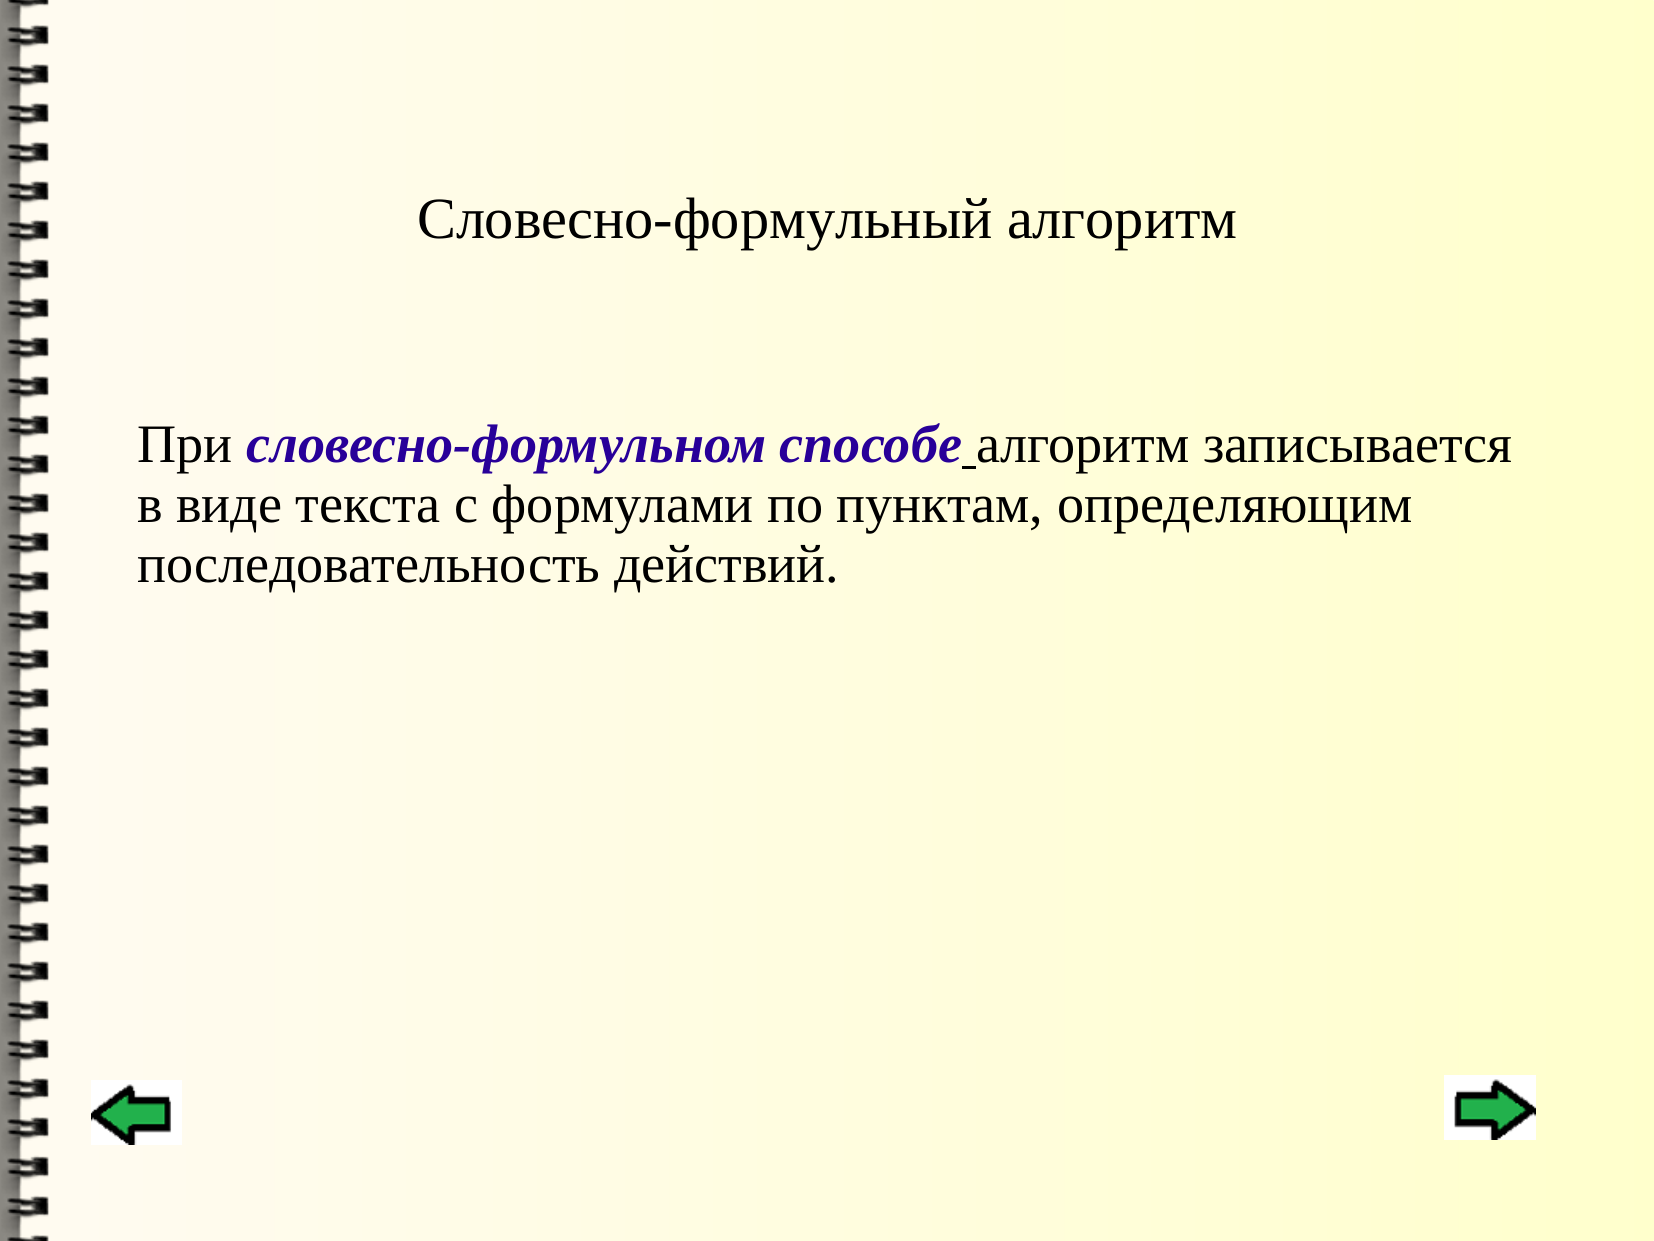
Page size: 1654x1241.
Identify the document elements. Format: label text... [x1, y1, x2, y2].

picture [91, 1080, 182, 1145]
picture [1444, 1075, 1536, 1140]
title Словесно-формульный алгоритм [121, 114, 1534, 322]
list При словесно-формульном способе алгоритм записывается в виде текста с формулами по пунктам, определяющим последовательность действий. [134, 324, 1516, 1132]
picture [0, 0, 1654, 1241]
